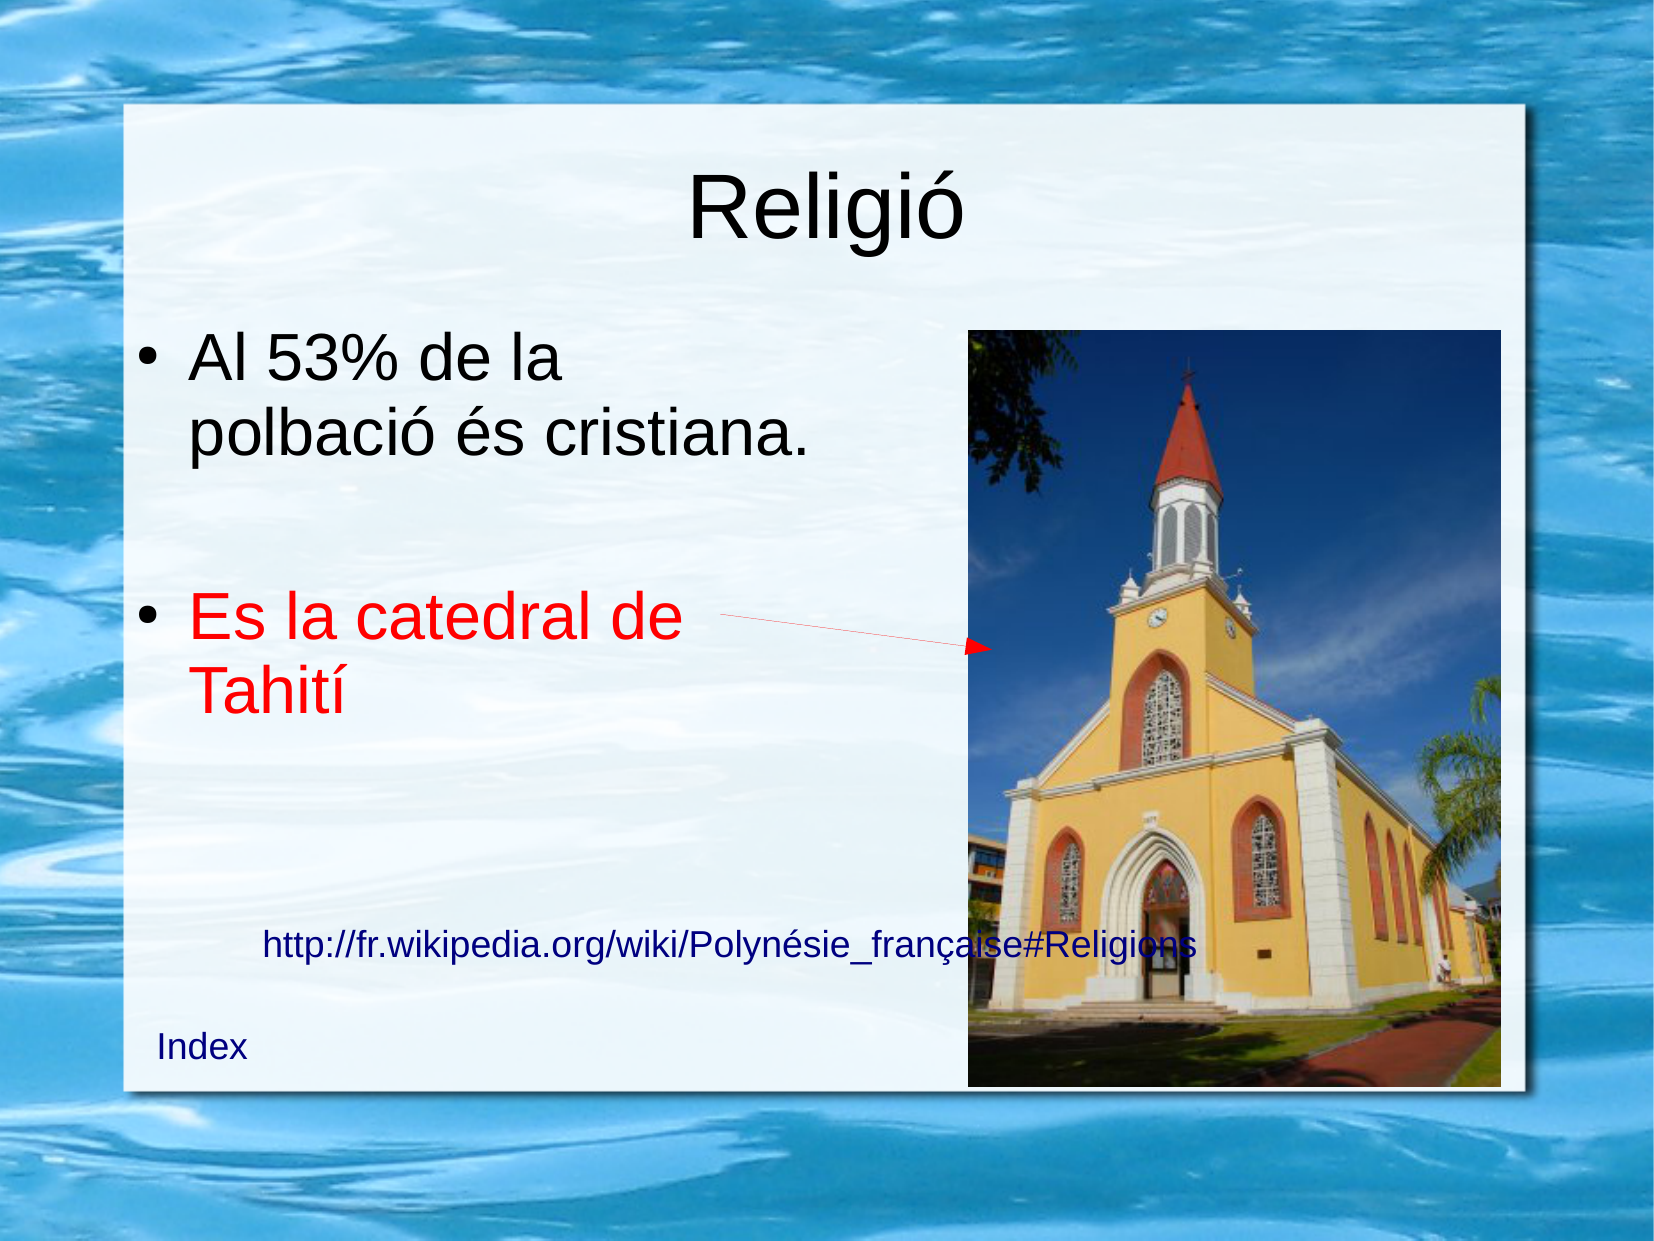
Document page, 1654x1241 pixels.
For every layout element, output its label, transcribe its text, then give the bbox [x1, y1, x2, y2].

picture [0, 0, 1654, 1241]
title Religió [147, 118, 1506, 296]
text_box http://fr.wikipedia.org/wiki/Polynésie_française#Religions [247, 916, 1426, 987]
text_box Index [141, 1017, 272, 1075]
list Es la catedral de Tahití [118, 578, 827, 815]
list Al 53% de la polbació és cristiana. [118, 319, 827, 508]
